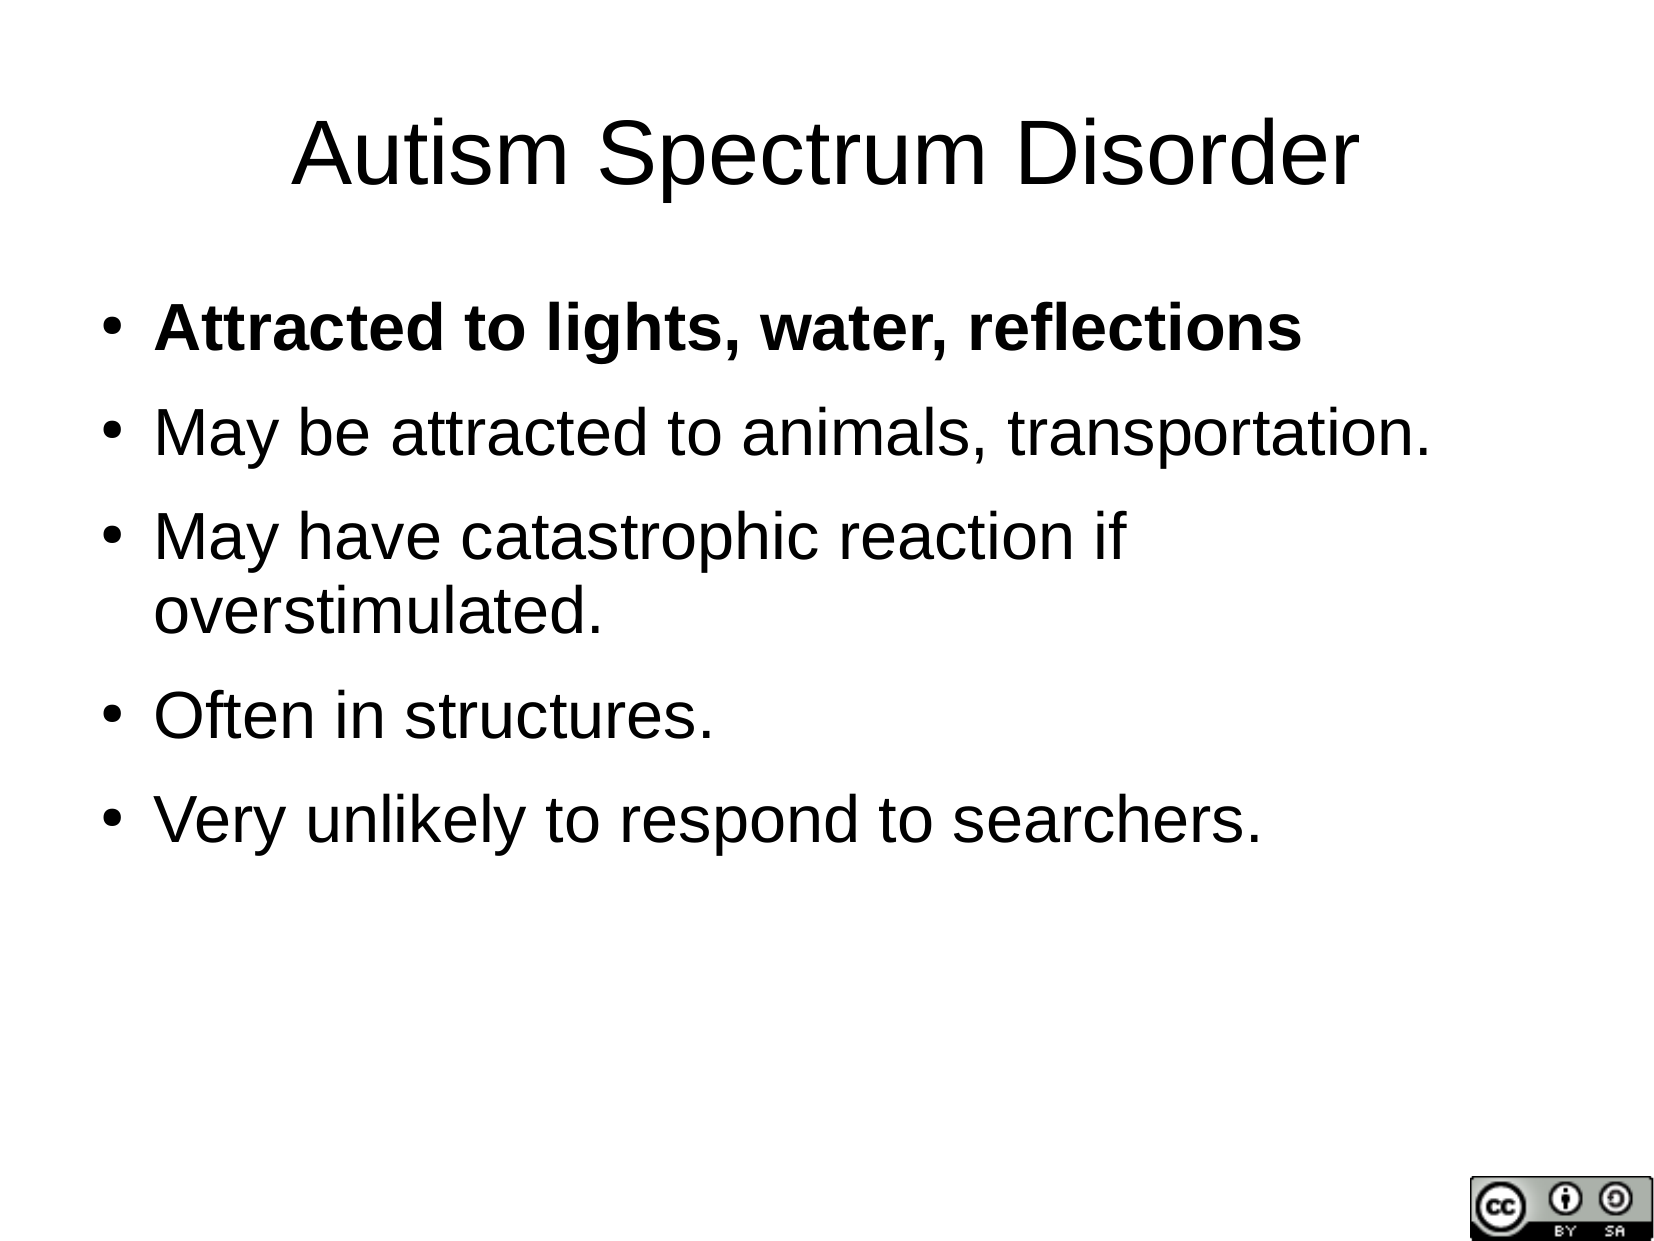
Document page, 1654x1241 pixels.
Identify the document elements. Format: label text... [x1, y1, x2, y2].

list Attracted to lights, water, reflections May be attracted to animals, transportation. May have catastrophic reaction if overstimulated. Often in structures. Very unlikely to respond to searchers. [82, 290, 1571, 1010]
picture [1470, 1176, 1654, 1241]
title Autism Spectrum Disorder [82, 49, 1571, 257]
